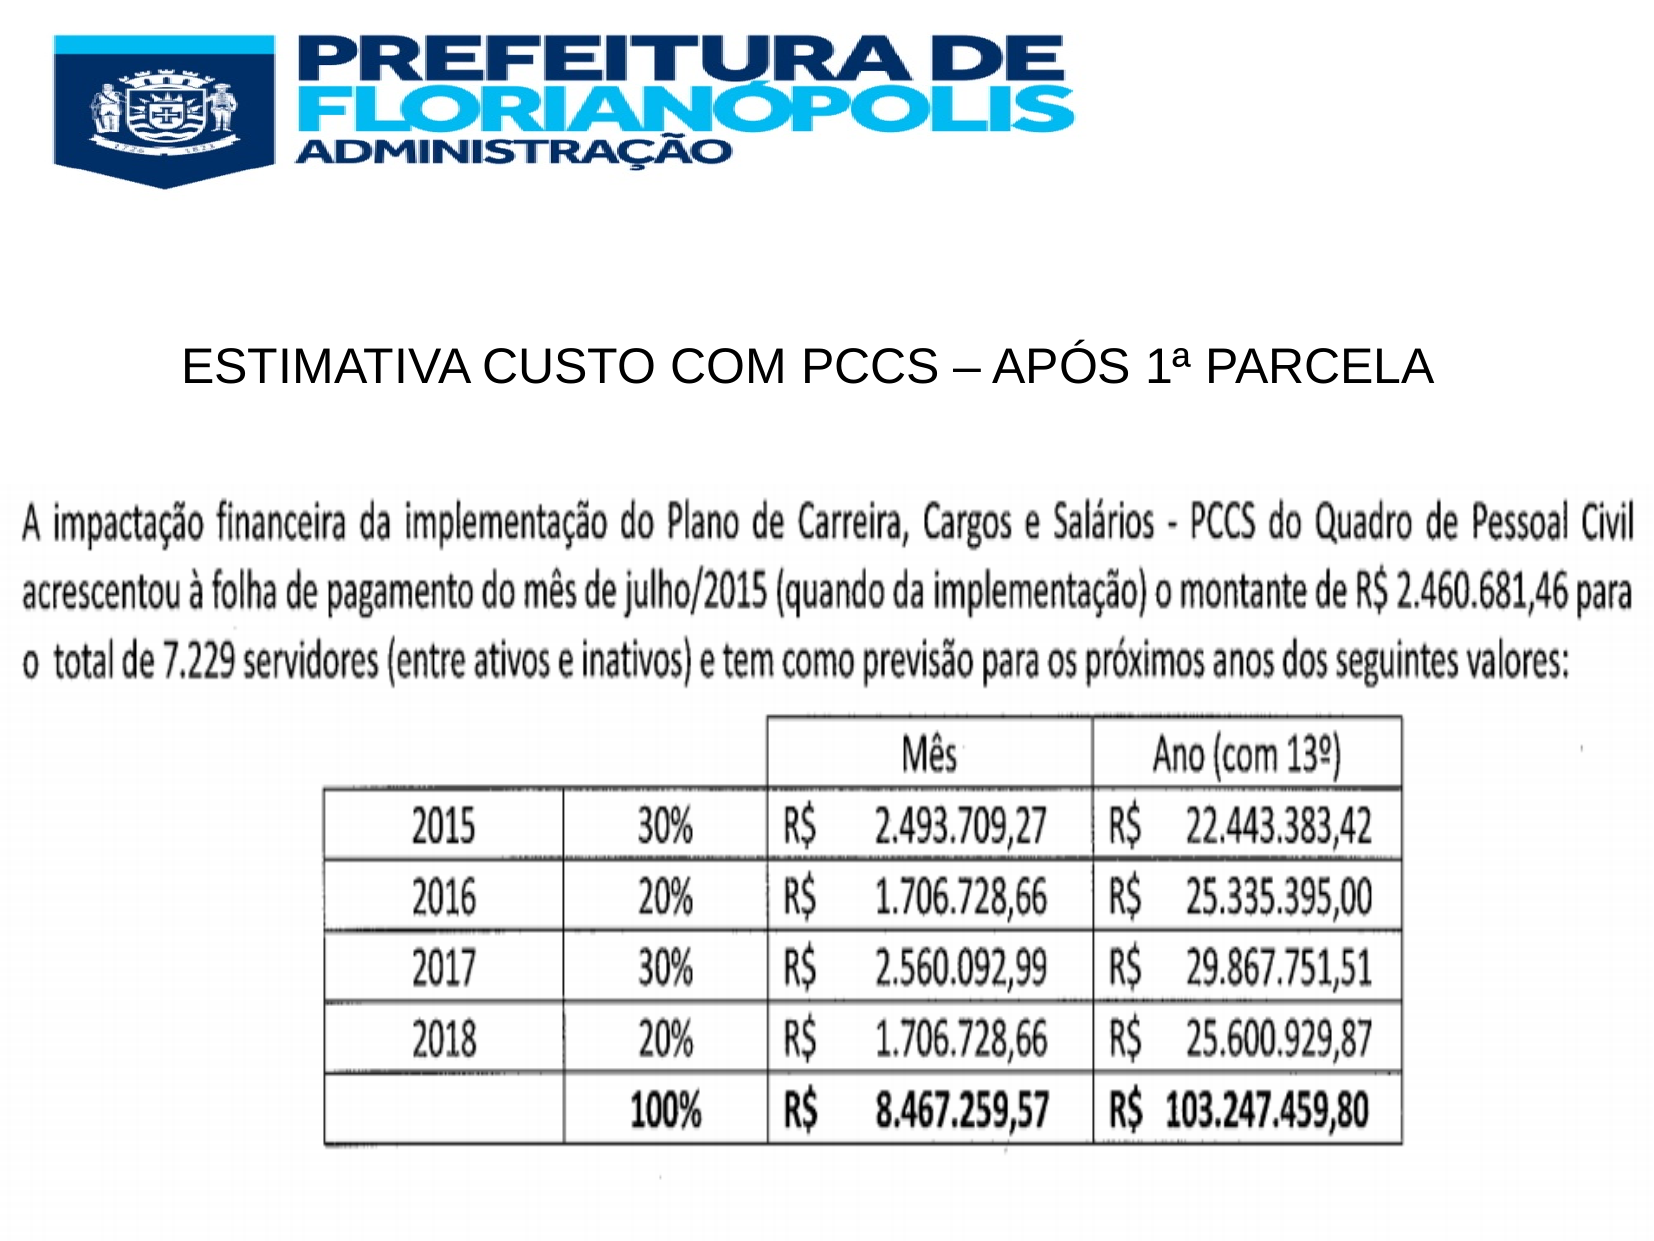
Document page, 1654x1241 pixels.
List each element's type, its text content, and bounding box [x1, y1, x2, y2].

picture [0, 484, 1654, 1241]
picture [0, 0, 1131, 225]
title ESTIMATIVA CUSTO COM PCCS – APÓS 1ª PARCELA [69, 295, 1548, 438]
